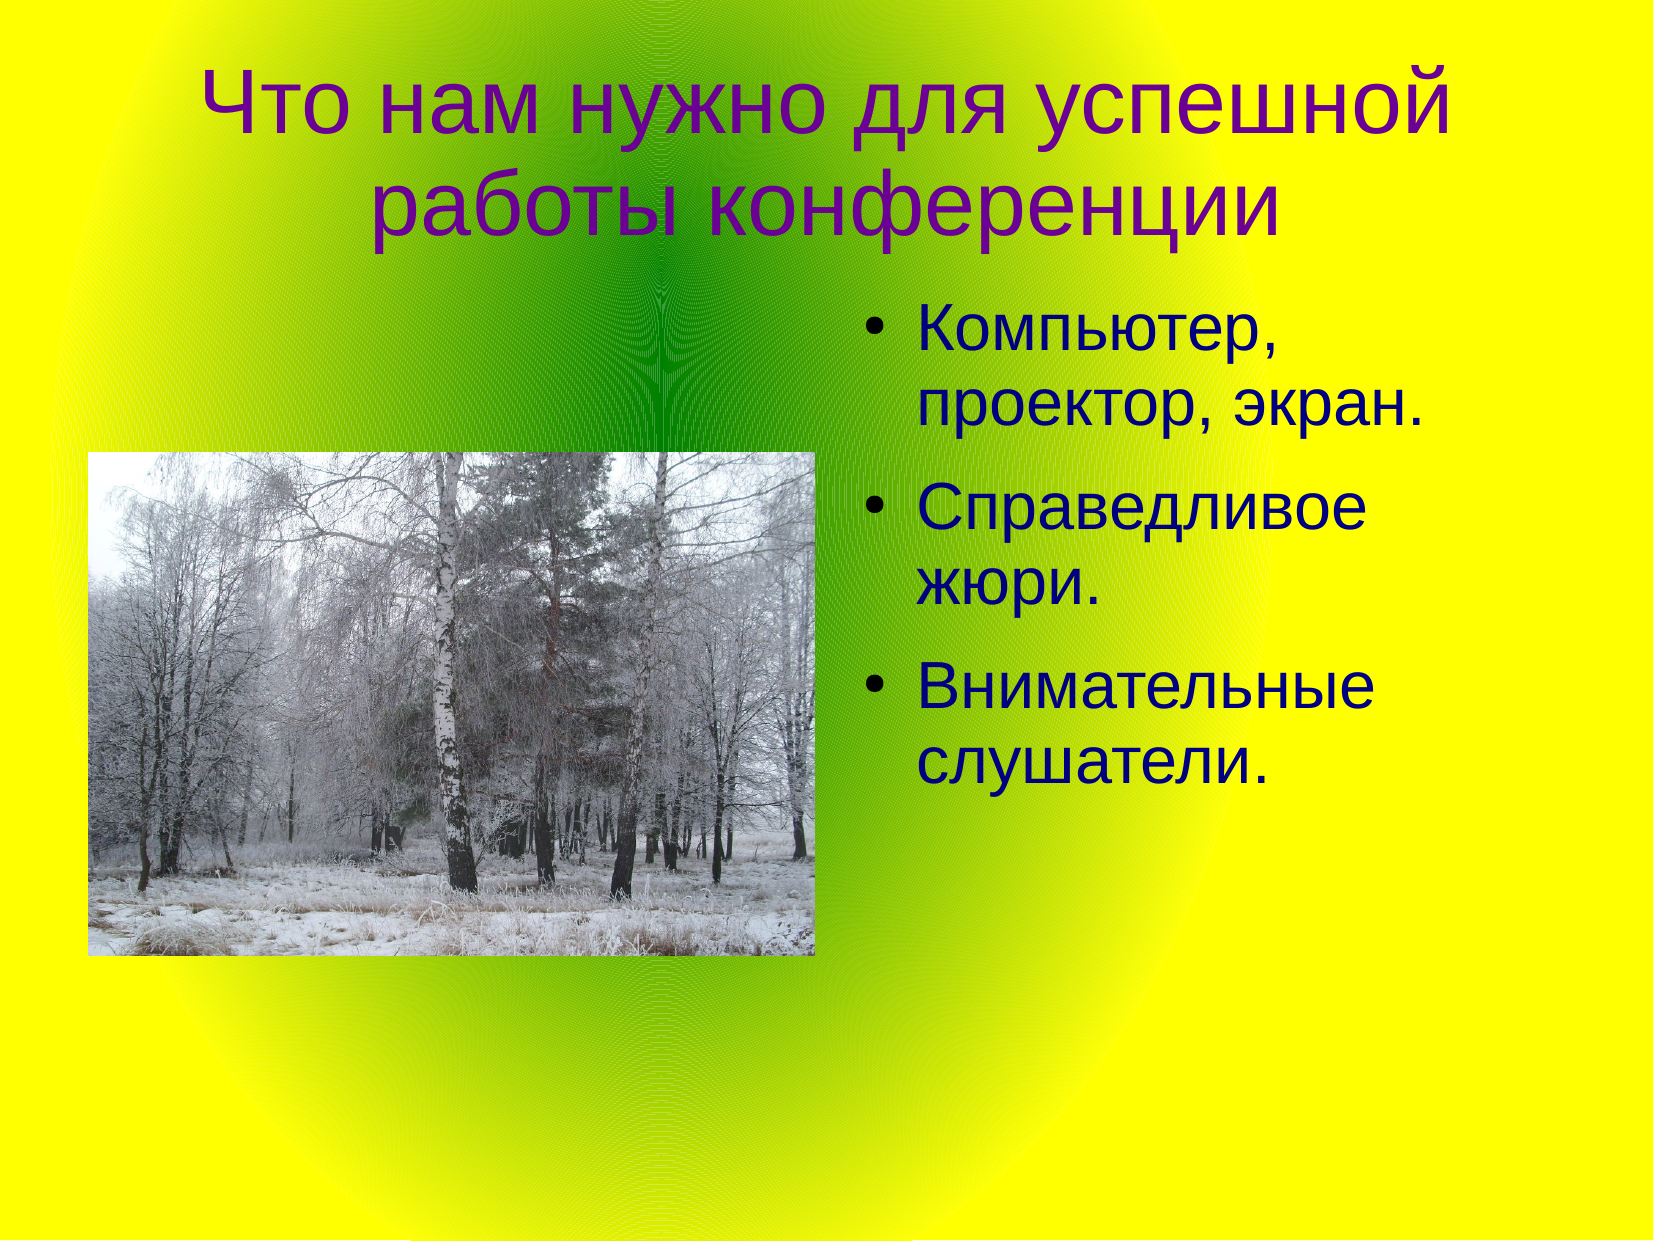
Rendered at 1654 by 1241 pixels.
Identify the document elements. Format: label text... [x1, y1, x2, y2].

list Компьютер, проектор, экран. Справедливое жюри. Внимательные слушатели. [845, 290, 1572, 1109]
title Что нам нужно для успешной работы конференции [82, 50, 1571, 256]
picture [88, 452, 815, 956]
